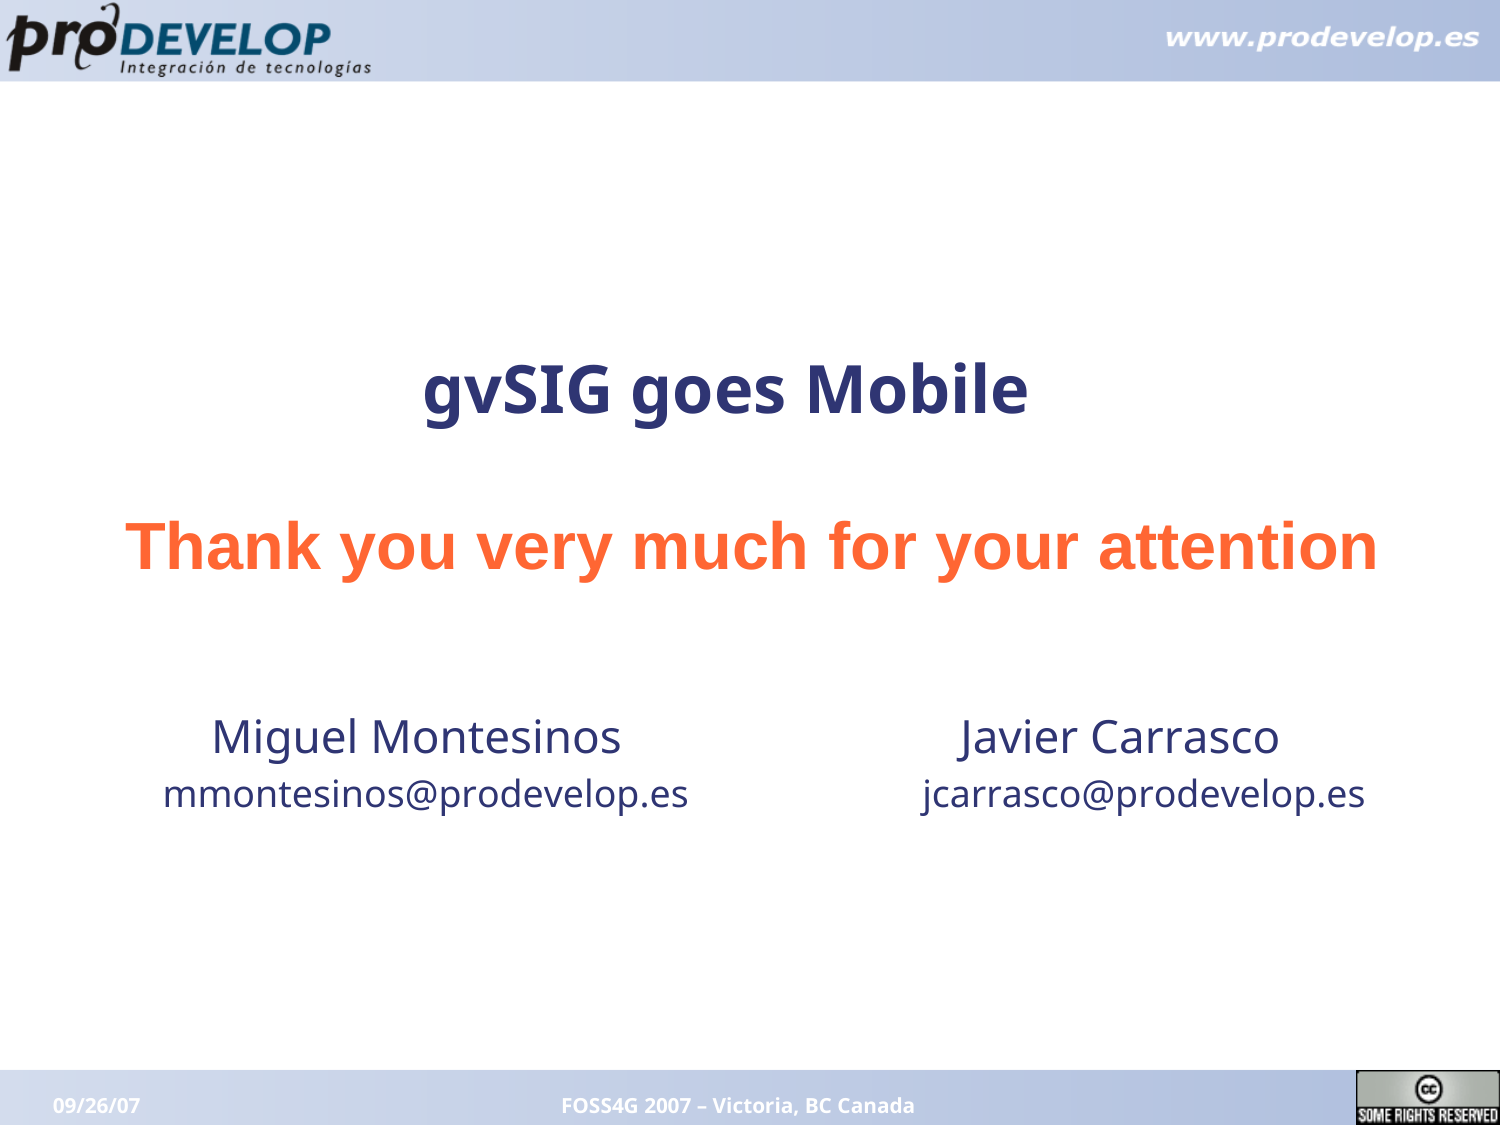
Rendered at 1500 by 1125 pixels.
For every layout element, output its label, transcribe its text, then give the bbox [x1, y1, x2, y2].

text_box Miguel Montesinos Javier Carrasco mmontesinos@prodevelop.es jcarrasco@prodevelop.es [147, 697, 1447, 807]
text_box Thank you very much for your attention [88, 501, 1418, 592]
picture [0, 0, 1500, 1125]
title gvSIG goes Mobile [53, 266, 1400, 508]
